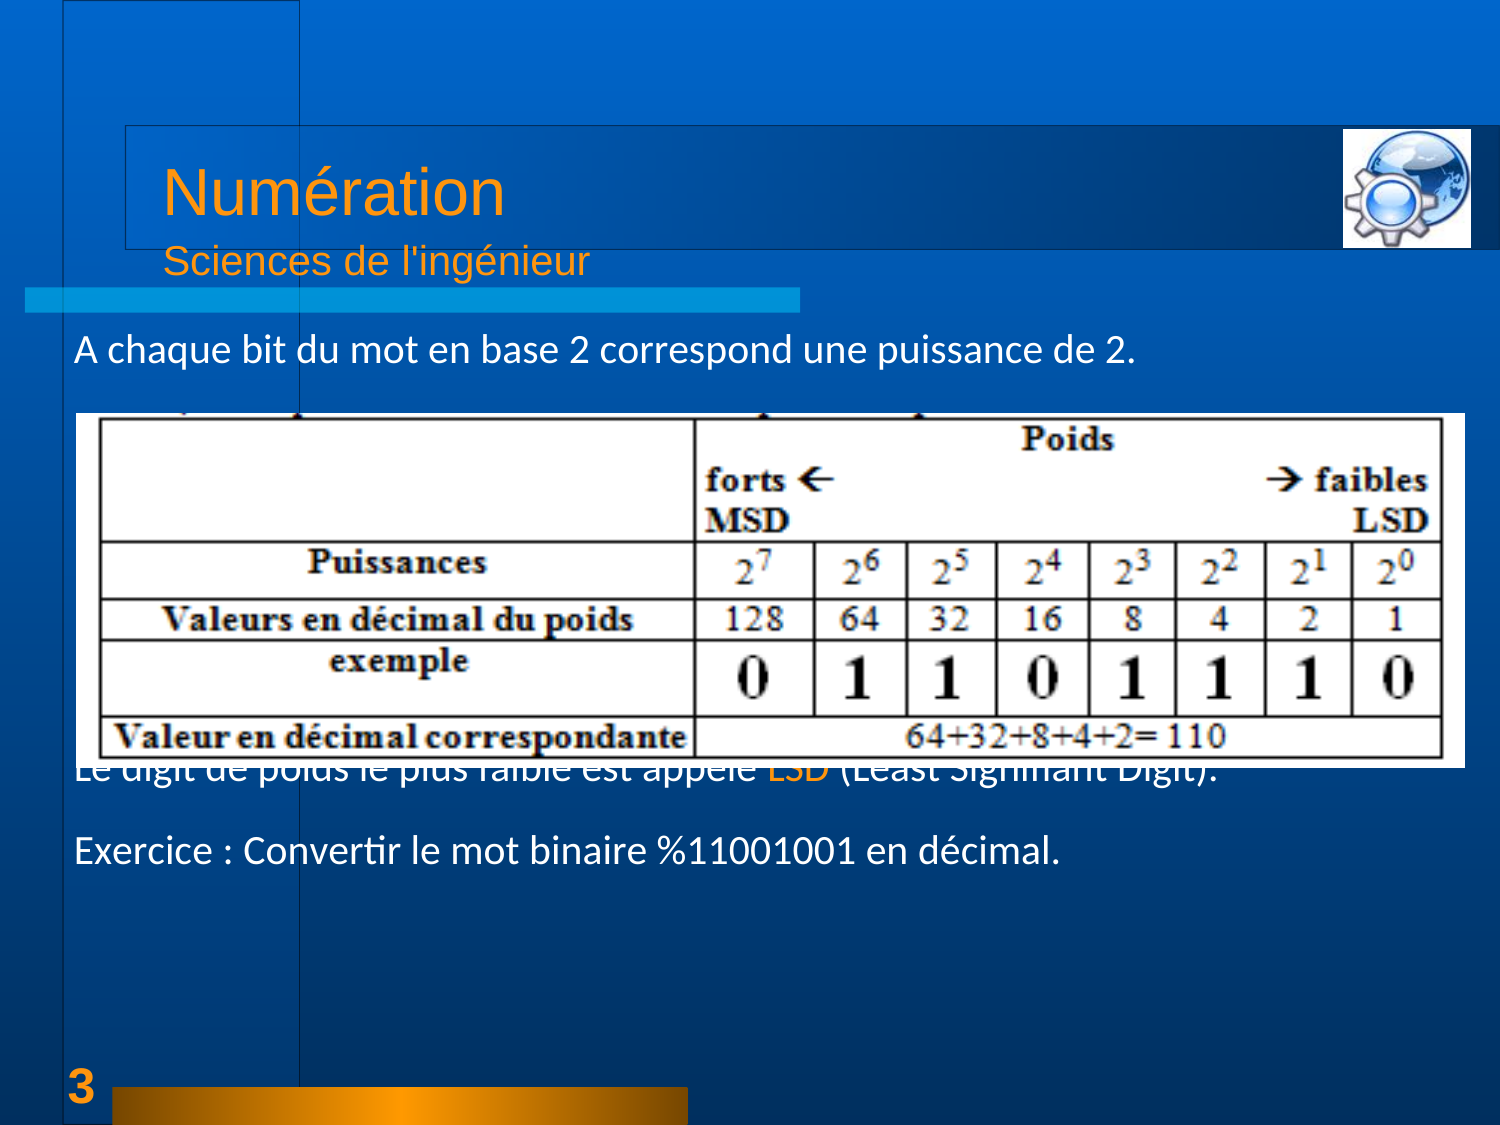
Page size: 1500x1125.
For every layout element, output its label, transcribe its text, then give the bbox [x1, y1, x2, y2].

text_box A chaque bit du mot en base 2 correspond une puissance de 2. Le digit de poids le plus fort est appelé MSD (Most Signifiant Digit). Le digit de poids le plus faible est appelé LSD (Least Signifiant Digit). Exercice : Convertir le mot binaire %11001001 en décimal. [59, 324, 1477, 1003]
picture [1343, 129, 1471, 248]
picture [76, 413, 1465, 768]
